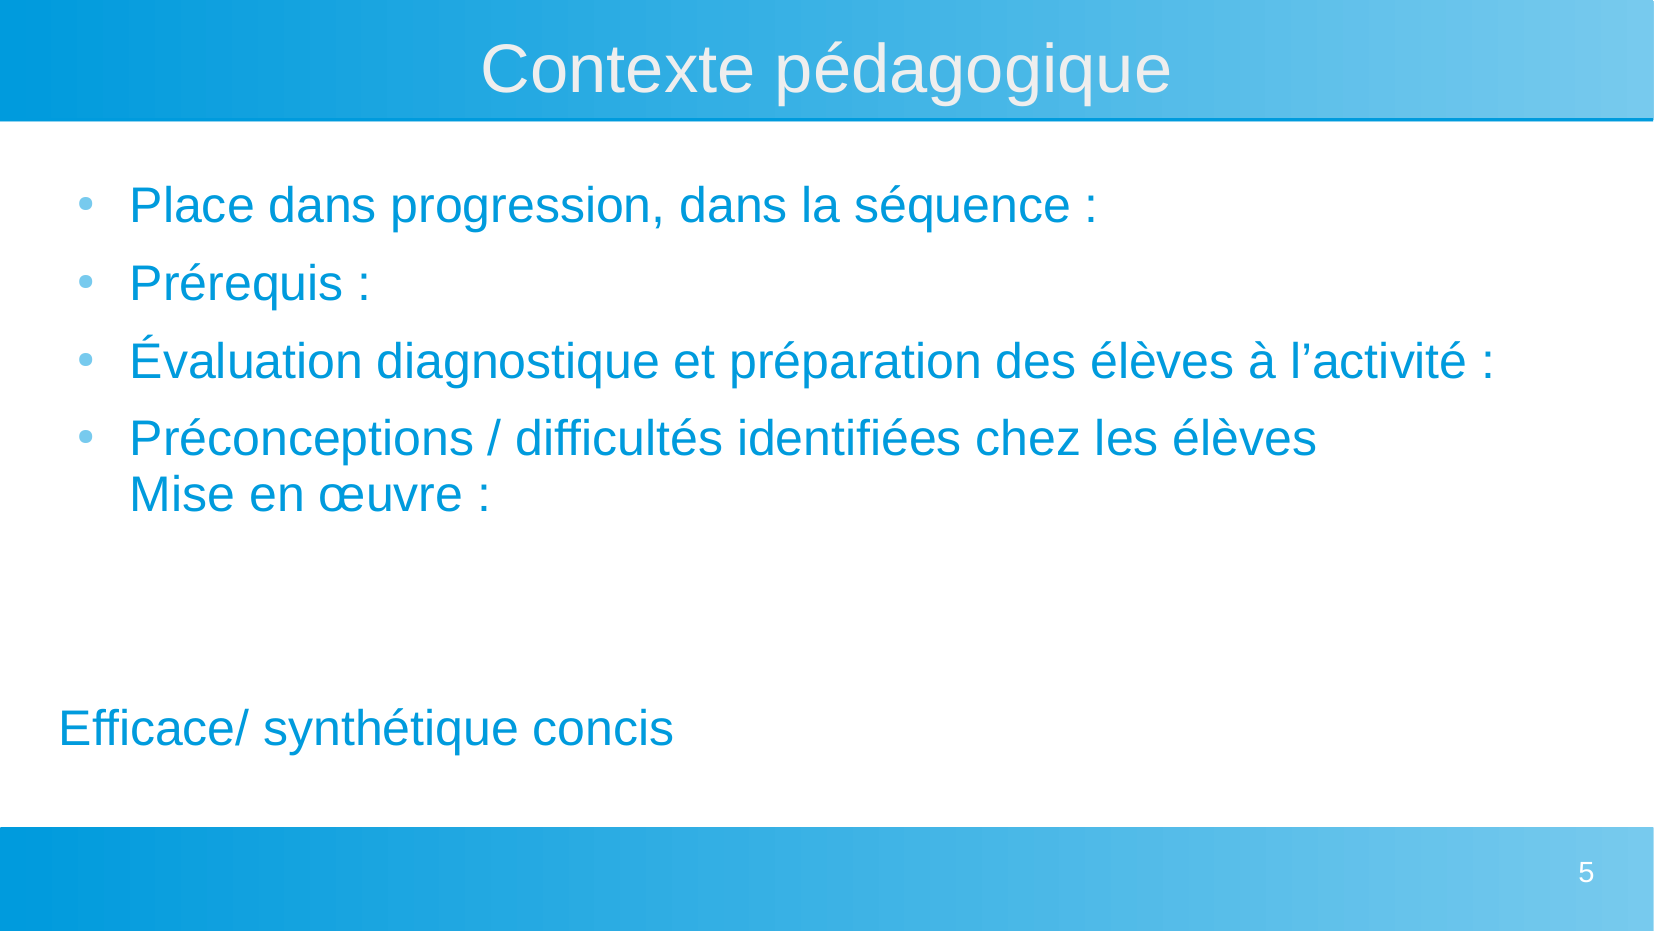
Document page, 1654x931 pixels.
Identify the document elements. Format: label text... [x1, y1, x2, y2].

title Contexte pédagogique [59, 29, 1595, 108]
list Place dans progression, dans la séquence : Prérequis : Évaluation diagnostique et préparation des élèves à l’activité : Préconceptions / difficultés identifiées chez les élèves Mise en œuvre : Efficace/ synthétique concis [59, 177, 1595, 768]
